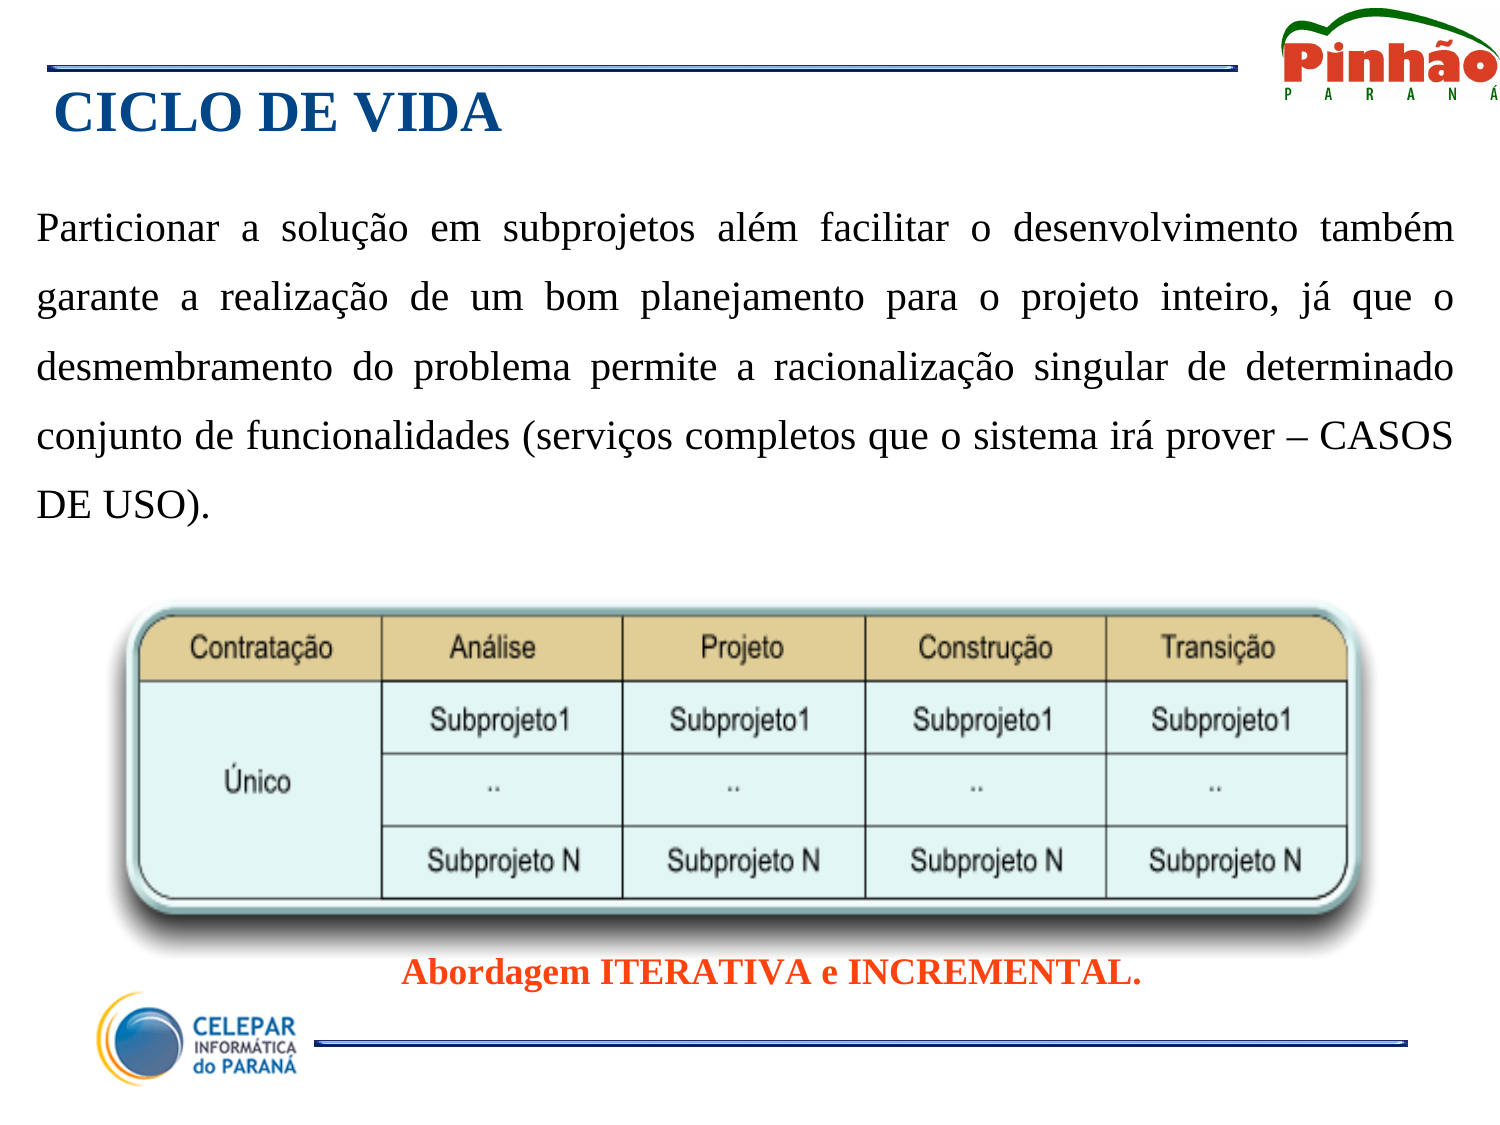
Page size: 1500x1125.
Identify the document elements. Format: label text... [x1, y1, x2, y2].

title [78, 21, 1025, 156]
picture [105, 596, 1382, 961]
text_box Particionar a solução em subprojetos além facilitar o desenvolvimento também garante a realização de um bom planejamento para o projeto inteiro, já que o desmembramento do problema permite a racionalização singular de determinado conjunto de funcionalidades (serviços completos que o sistema irá prover – CASOS DE USO). [36, 181, 1456, 535]
text_box Abordagem ITERATIVA e INCREMENTAL. [400, 950, 1182, 993]
text_box [98, 535, 1420, 1125]
text_box CICLO DE VIDA [53, 79, 503, 156]
picture [1281, 8, 1500, 100]
